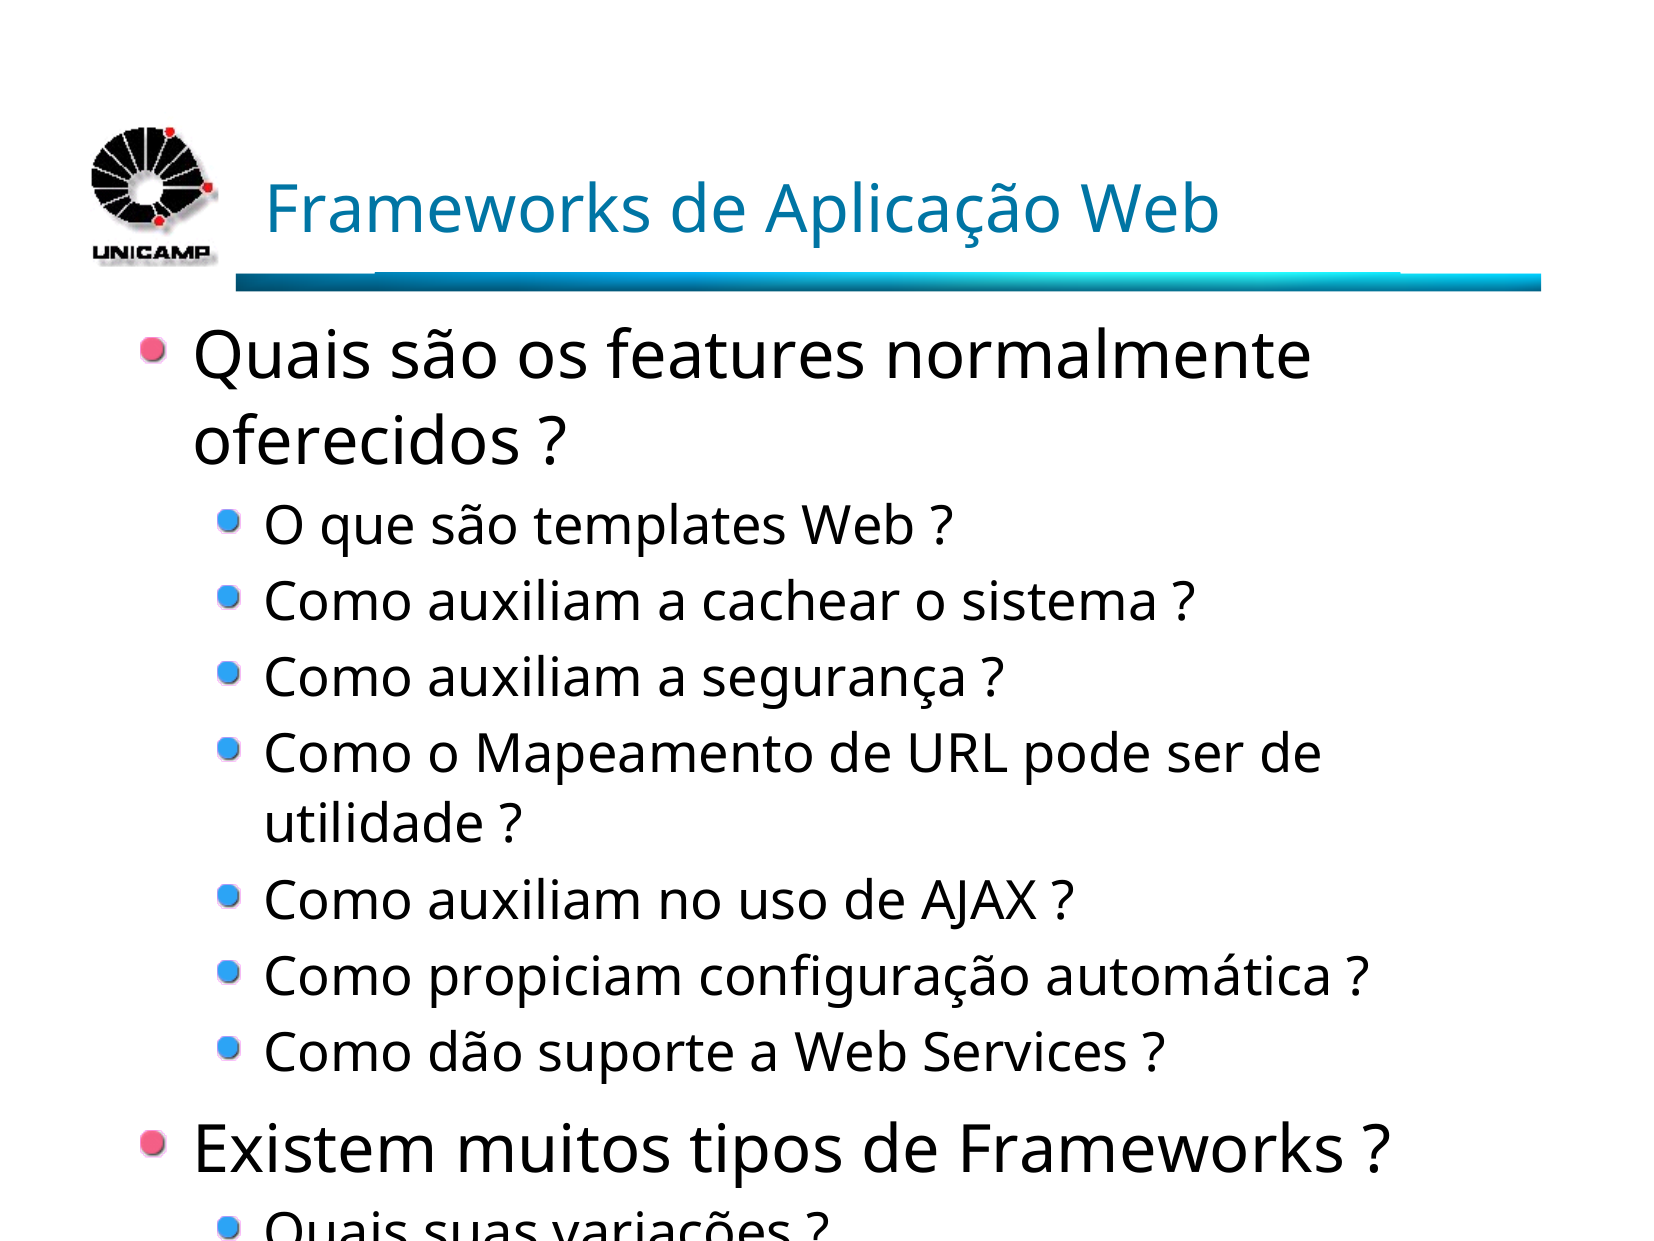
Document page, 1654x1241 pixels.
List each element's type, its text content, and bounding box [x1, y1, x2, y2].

picture [216, 1215, 242, 1241]
title Frameworks de Aplicação Web [264, 42, 1534, 250]
picture [125, 272, 1654, 295]
list Quais são os features normalmente oferecidos ? O que são templates Web ? Como auxiliam a cachear o sistema ? Como auxiliam a segurança ? Como o Mapeamento de URL pode ser de utilidade ? Como auxiliam no uso de AJAX ? Como propiciam configuração automática ? Como dão suporte a Web Services ? Existem muitos tipos de Frameworks ? Quais suas variações ? [121, 309, 1534, 1182]
